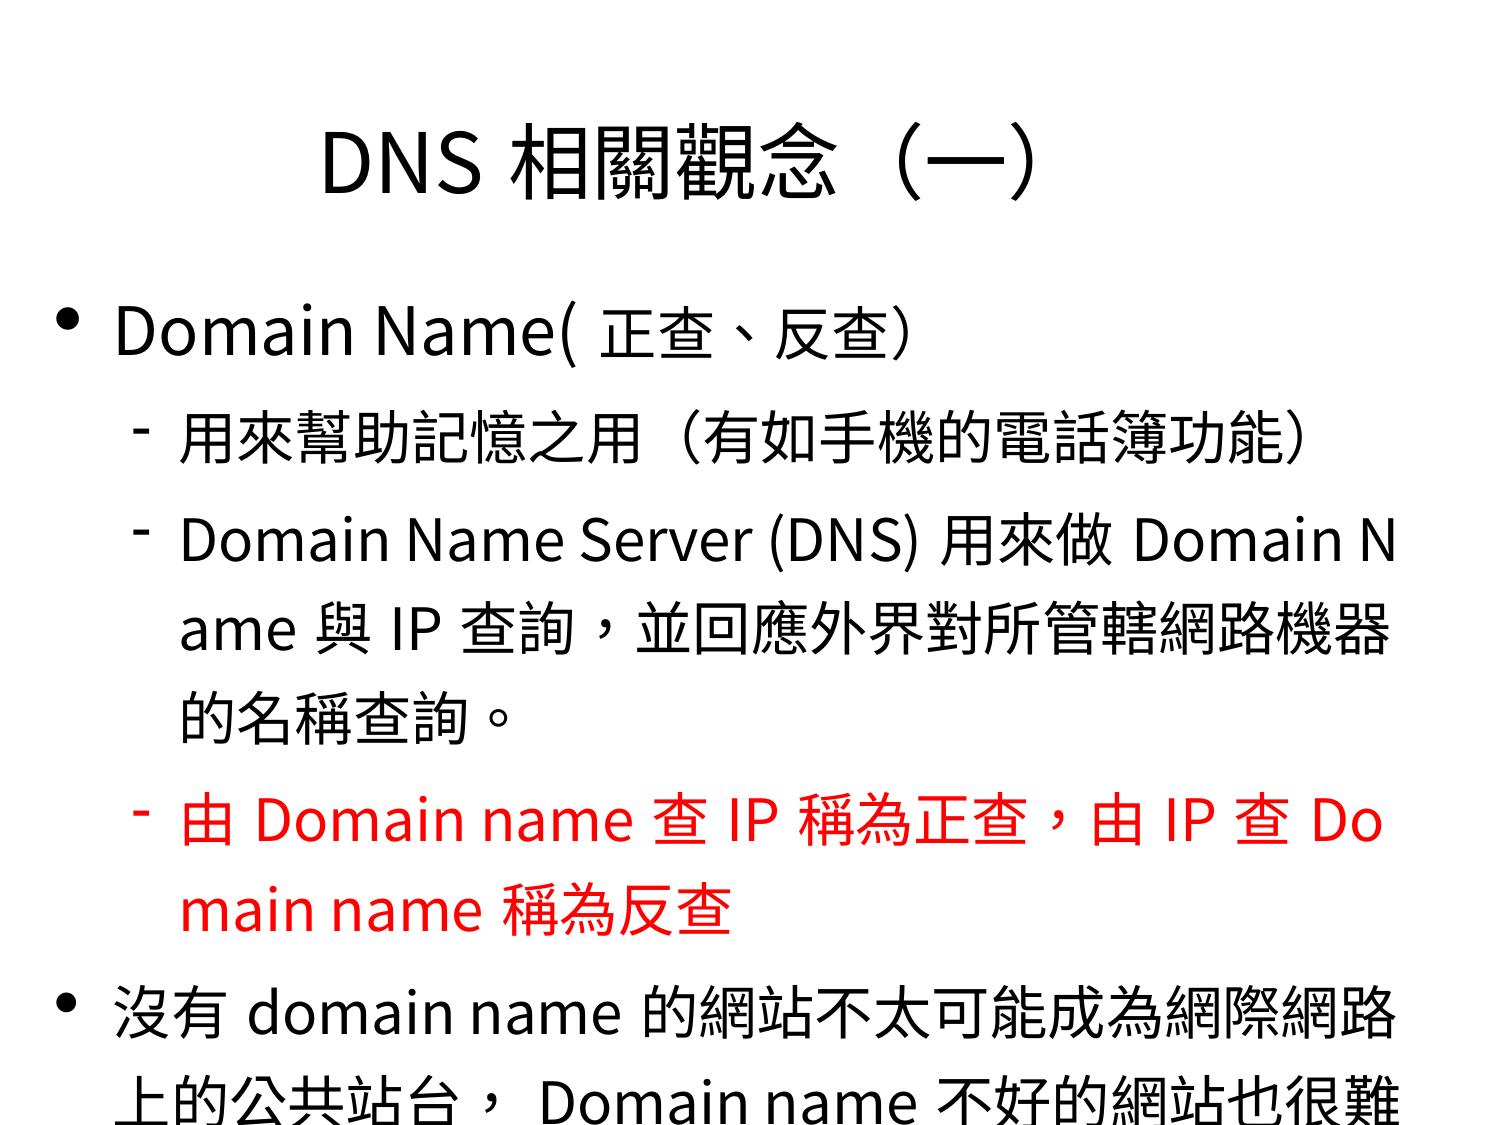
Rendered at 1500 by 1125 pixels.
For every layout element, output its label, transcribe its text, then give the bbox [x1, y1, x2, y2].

list Domain Name(正查、反查） 用來幫助記憶之用（有如手機的電話簿功能） Domain Name Server (DNS)用來做Domain Name與IP查詢，並回應外界對所管轄網路機器的名稱查詢。 由Domain name查IP稱為正查，由IP查Domain name稱為反查 沒有domain name的網站不太可能成為網際網路上的公共站台，Domain name不好的網站也很難行銷 [41, 264, 1439, 1088]
title DNS相關觀念（一） [66, 23, 1342, 225]
